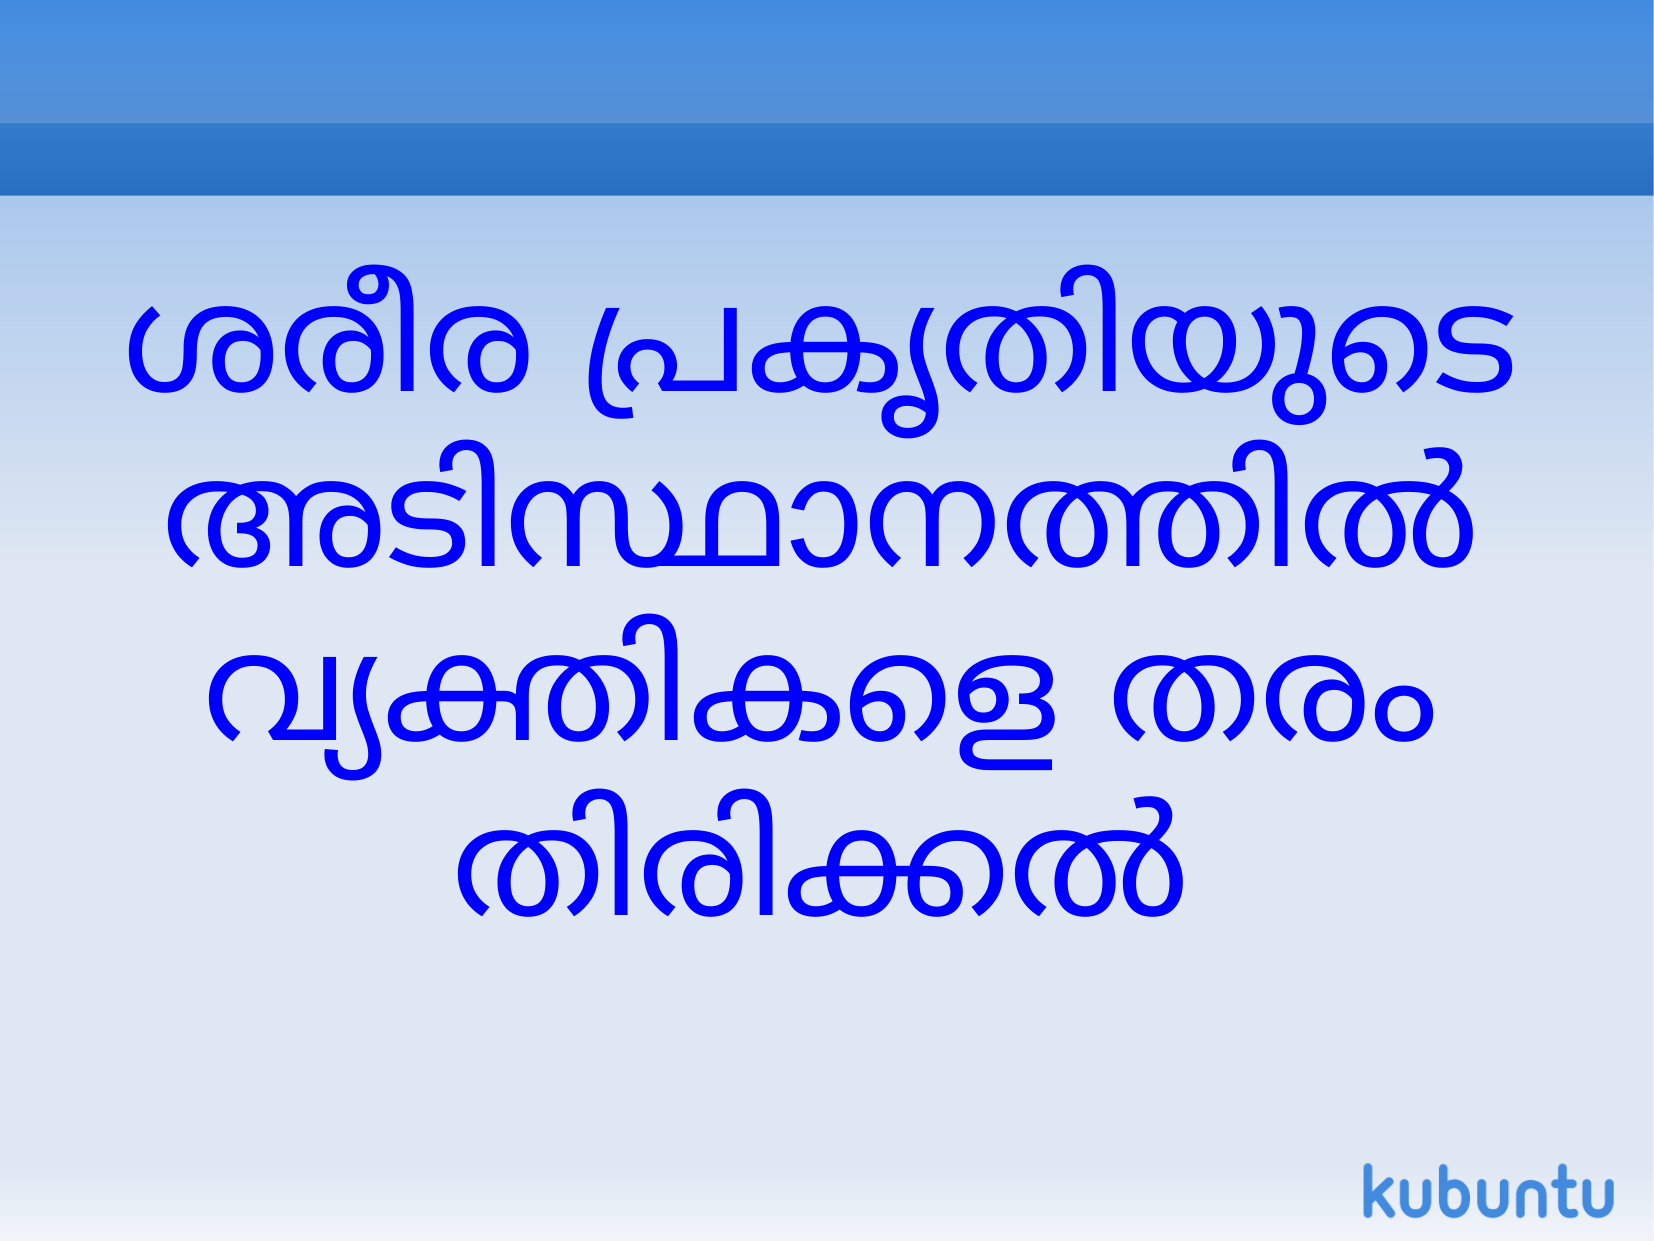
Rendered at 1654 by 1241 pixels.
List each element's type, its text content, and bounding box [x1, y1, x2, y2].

picture [0, 0, 1654, 1241]
title ശരീര പ്രകൃതിയുടെ അടിസ്ഥാനത്തില്‍ വ്യക്തികളെ തരം തിരിക്കല്‍ [76, 252, 1565, 952]
